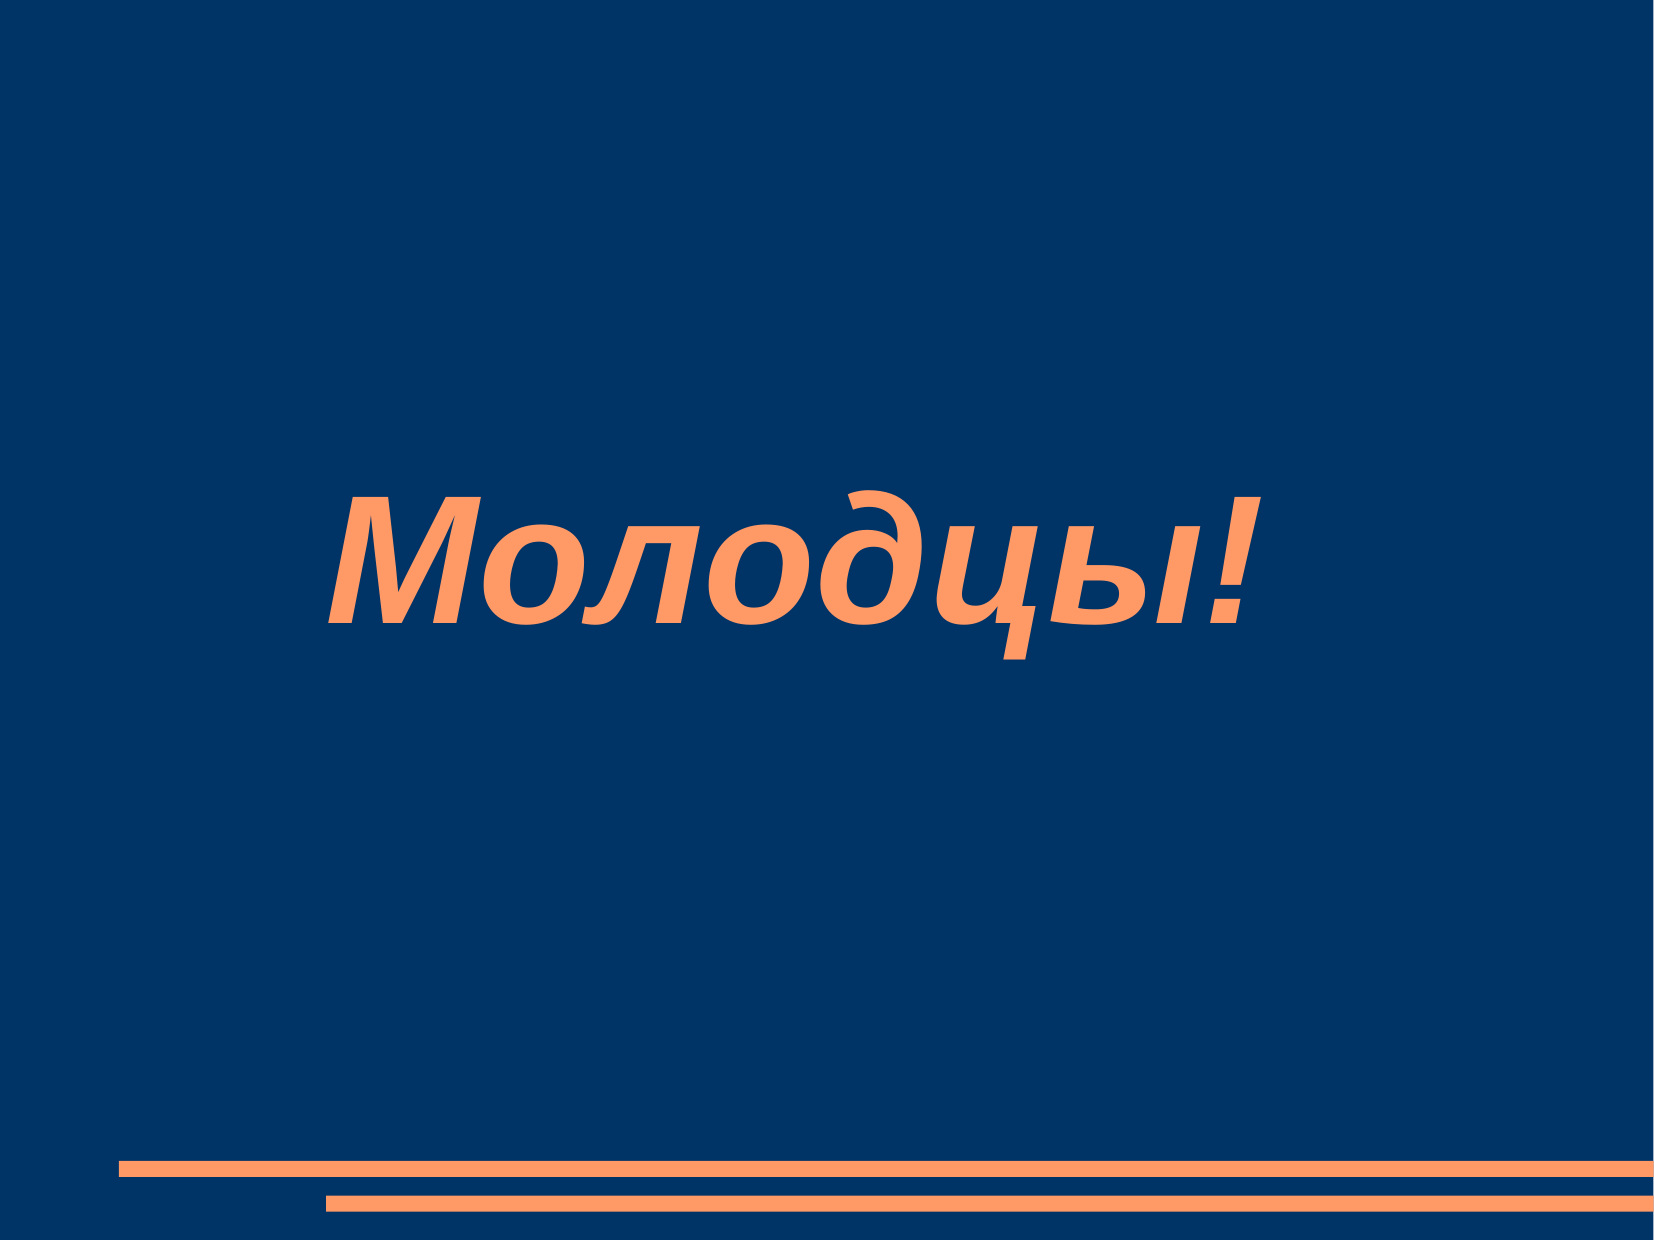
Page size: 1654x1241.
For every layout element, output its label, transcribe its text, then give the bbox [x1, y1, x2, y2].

title Молодцы! [121, 0, 1534, 662]
